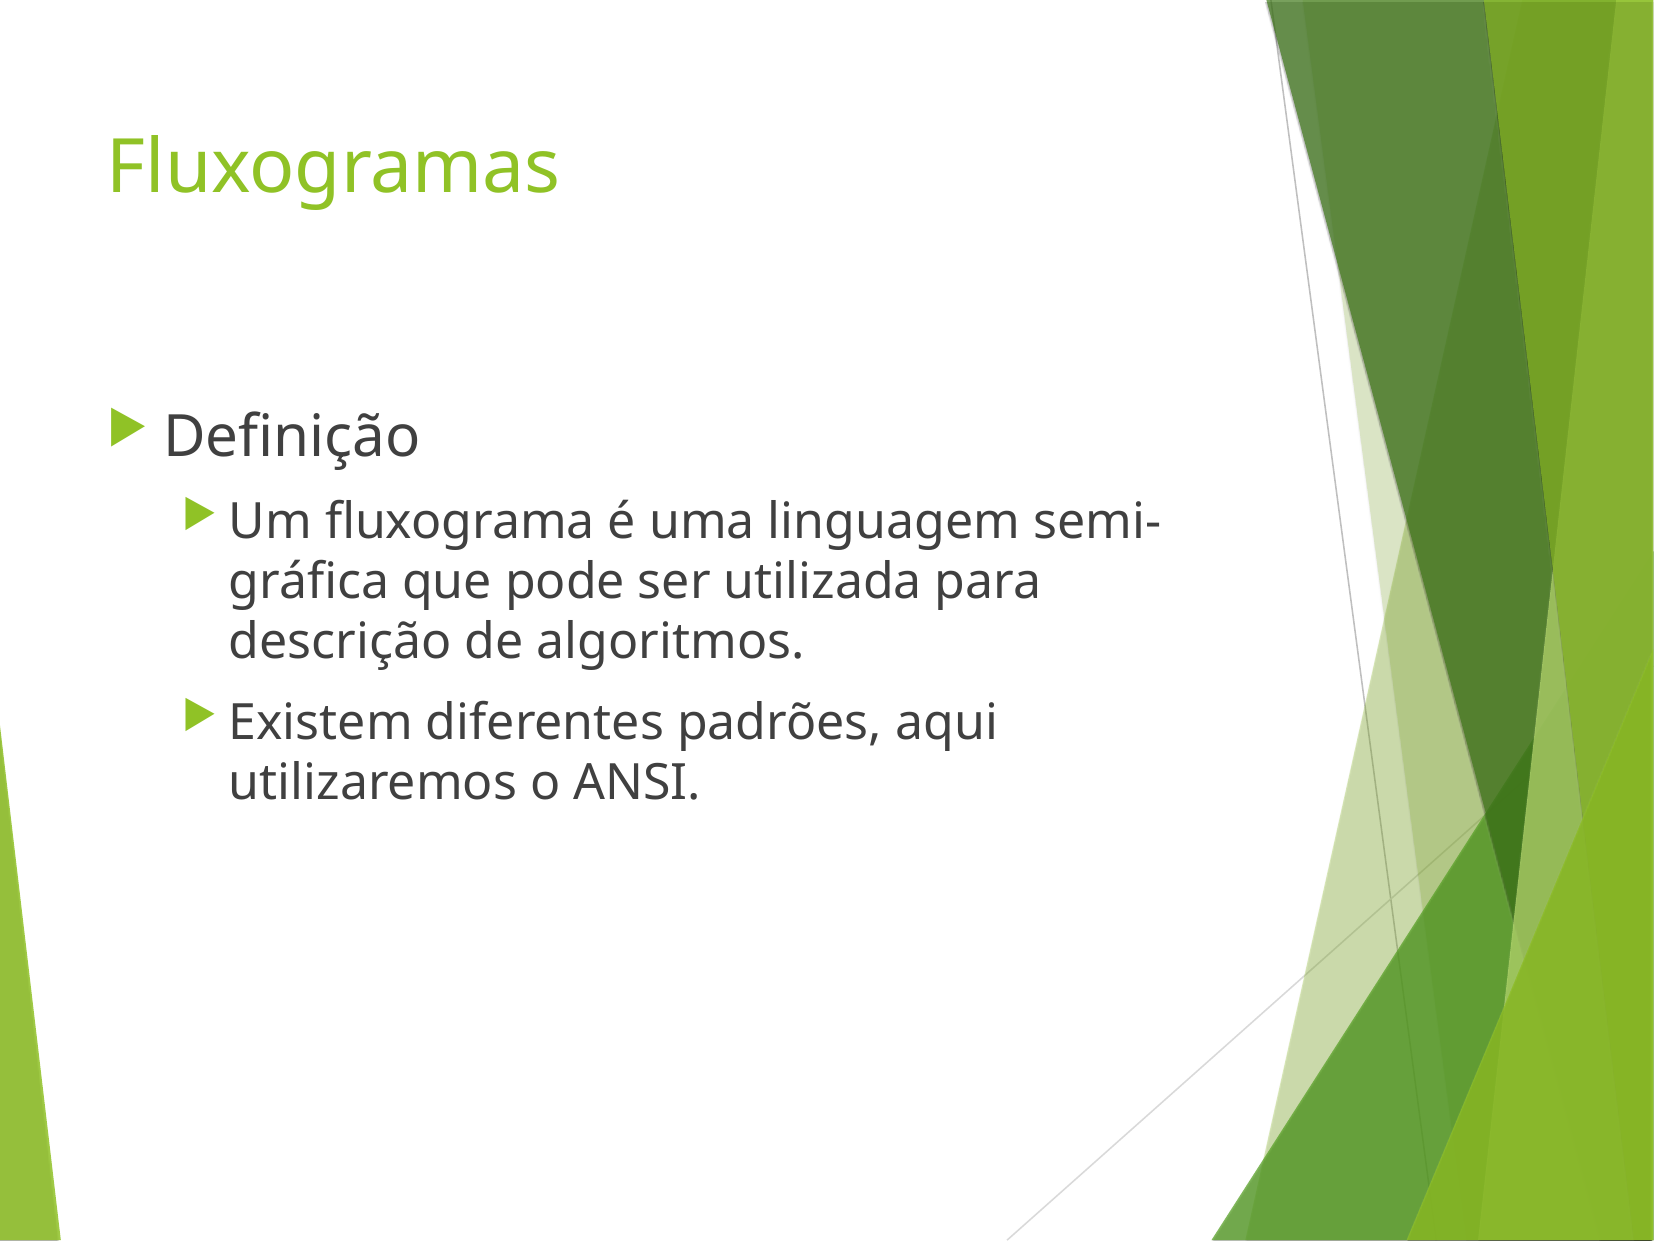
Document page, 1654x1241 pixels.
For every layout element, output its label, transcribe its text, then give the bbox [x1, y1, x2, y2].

title Fluxogramas [91, 110, 1258, 349]
list Definição Um fluxograma é uma linguagem semi-gráfica que pode ser utilizada para descrição de algoritmos. Existem diferentes padrões, aqui utilizaremos o ANSI. [91, 390, 1258, 1093]
